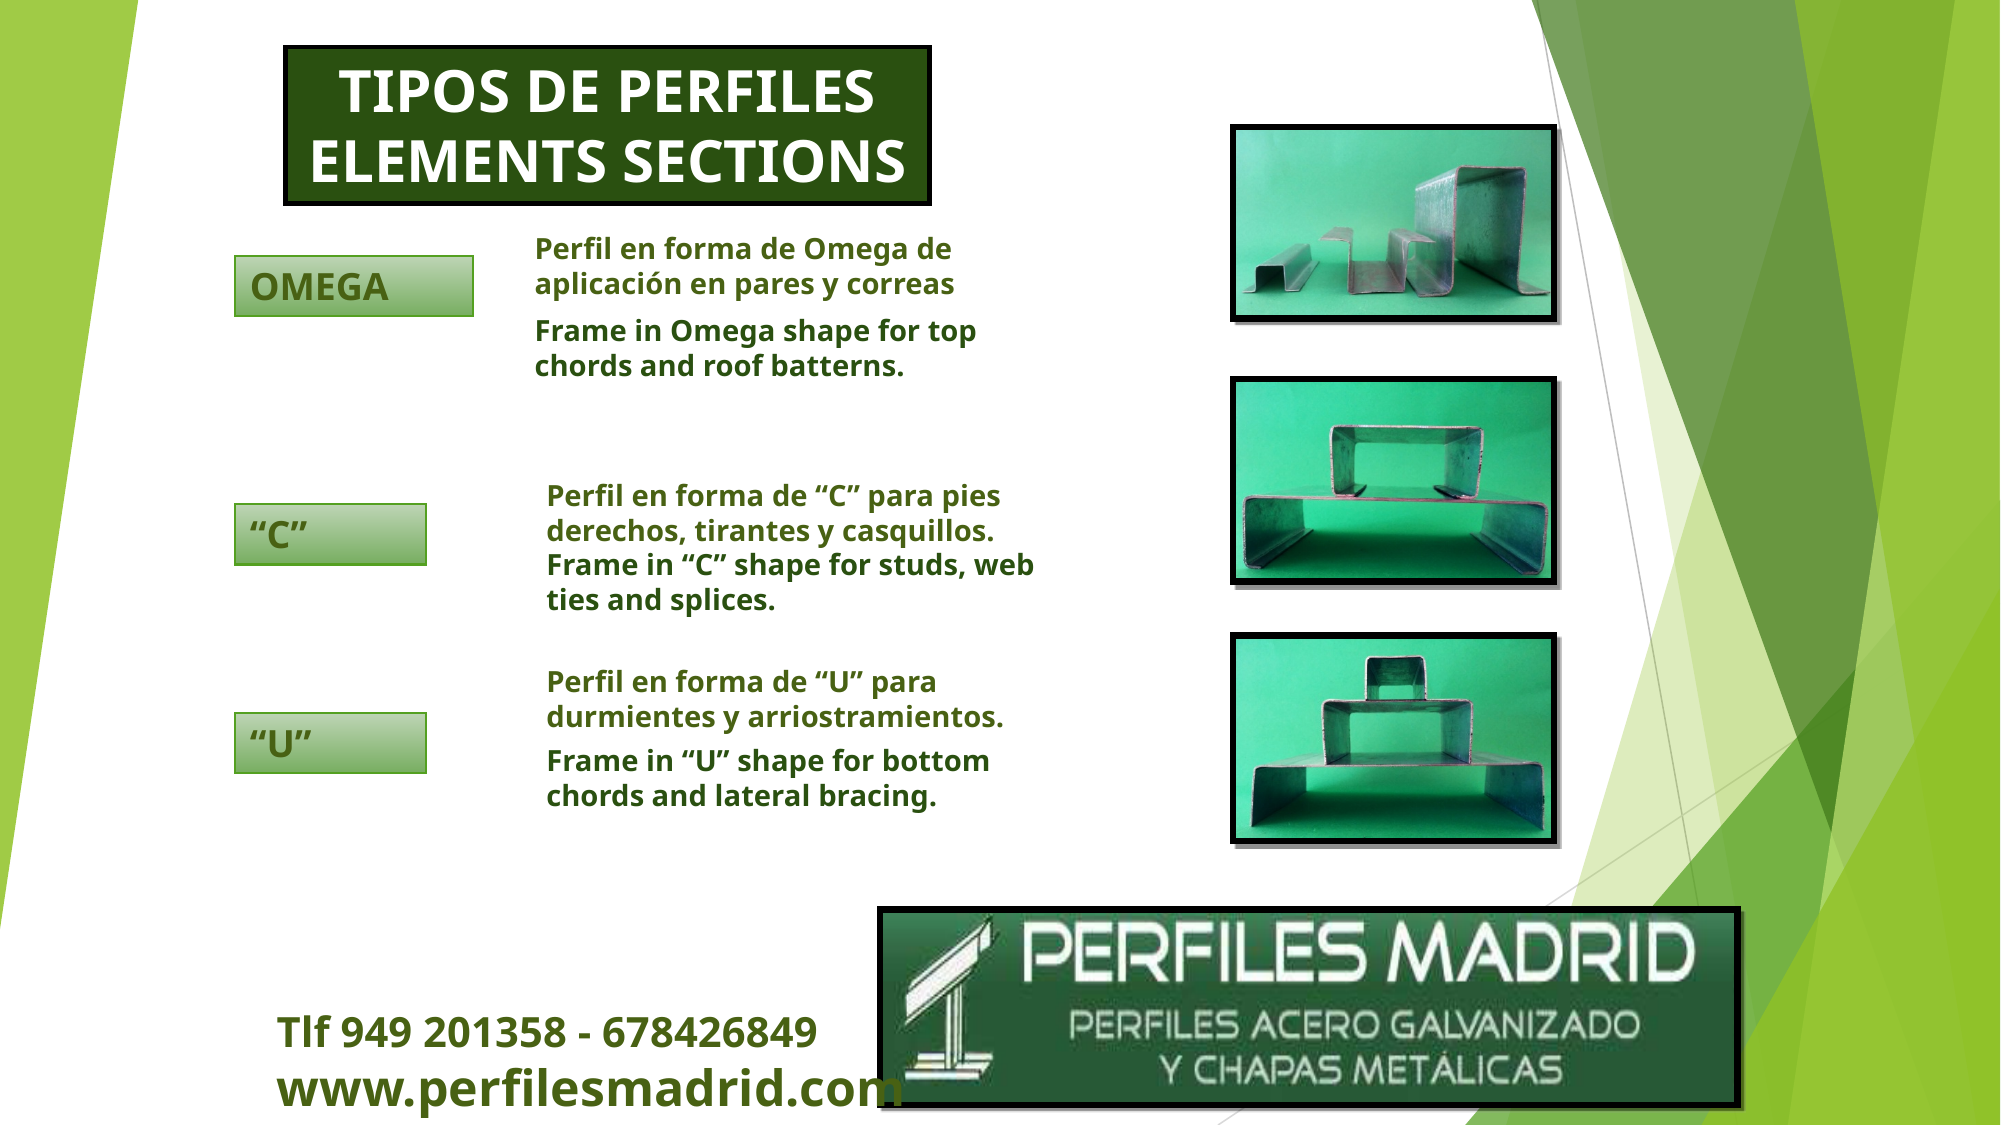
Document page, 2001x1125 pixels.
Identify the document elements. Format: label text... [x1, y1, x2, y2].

picture [1236, 382, 1551, 579]
text_box Tlf 949 201358 - 678426849 www.perfilesmadrid.com [261, 998, 1621, 1125]
text_box Frame in “C” shape for studs, web ties and splices. [531, 586, 1094, 625]
text_box Perfil en forma de “U” para durmientes y arriostramientos. [531, 656, 1094, 734]
picture [1236, 129, 1551, 316]
text_box OMEGA [234, 255, 473, 317]
text_box TIPOS DE PERFILES ELEMENTS SECTIONS [285, 46, 930, 204]
text_box Frame in Omega shape for top chords and roof batterns. [519, 304, 1083, 391]
text_box Frame in “U” shape for bottom chords and lateral bracing. [531, 734, 1094, 821]
text_box “C” [234, 503, 426, 565]
picture [882, 912, 1735, 1102]
text_box Perfil en forma de Omega de aplicación en pares y correas [519, 222, 1083, 304]
text_box Perfil en forma de “C” para pies derechos, tirantes y casquillos. [531, 469, 1094, 586]
text_box “U” [234, 712, 426, 774]
picture [1236, 638, 1551, 838]
